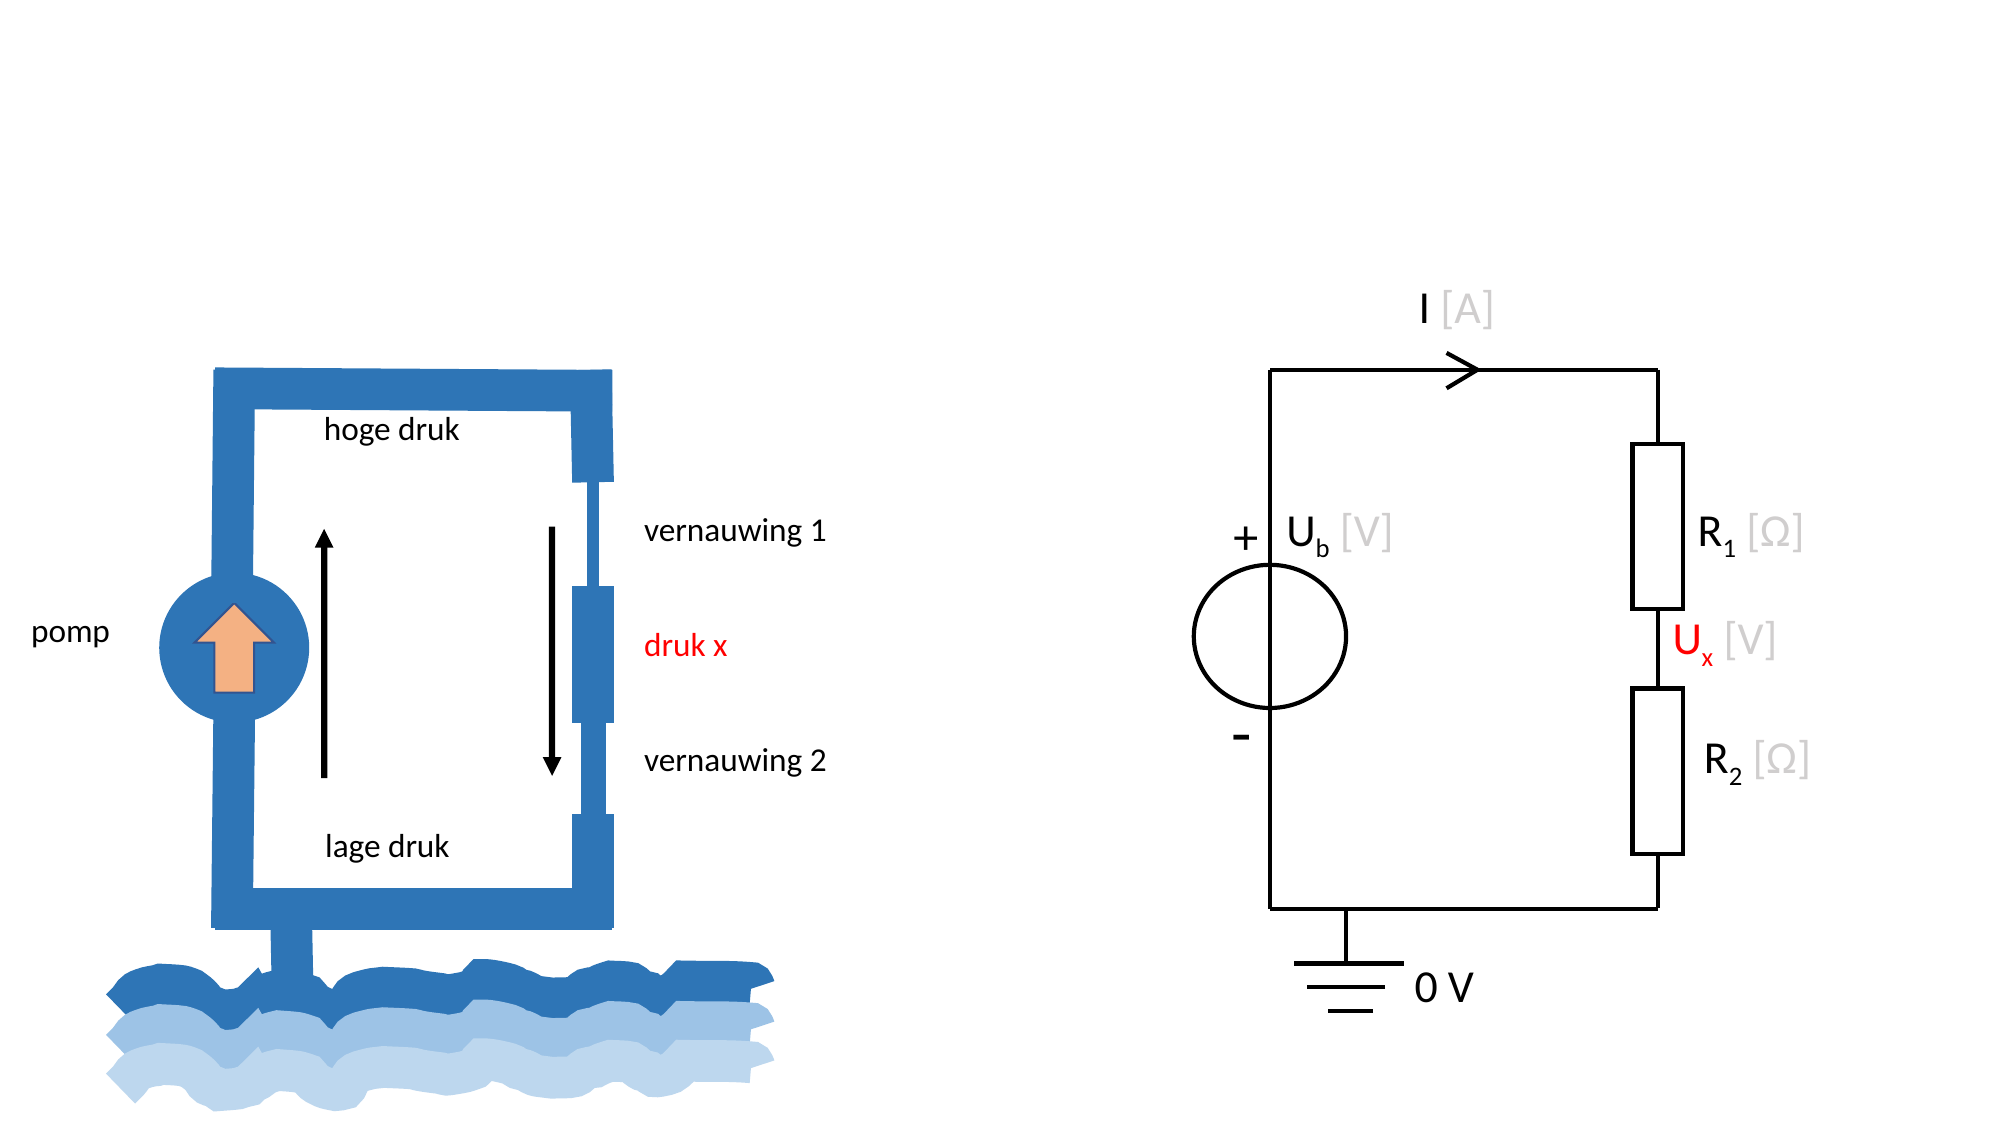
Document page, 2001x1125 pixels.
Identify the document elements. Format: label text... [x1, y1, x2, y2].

text_box lage druk [310, 817, 631, 872]
text_box R1 [Ω] [1683, 493, 1851, 571]
text_box - [1217, 682, 1269, 778]
text_box pomp [16, 601, 168, 657]
text_box hoge druk [309, 400, 630, 455]
text_box [159, 575, 310, 720]
text_box I [A] [1403, 270, 1528, 341]
text_box druk x [629, 615, 797, 671]
text_box vernauwing 2 [629, 730, 950, 786]
text_box 0 V [1399, 949, 1556, 1020]
text_box + [1218, 496, 1270, 572]
text_box Ux [V] [1657, 601, 1813, 679]
text_box vernauwing 1 [629, 500, 950, 556]
text_box Ub [V] [1271, 493, 1447, 571]
text_box R2 [Ω] [1689, 720, 1858, 798]
